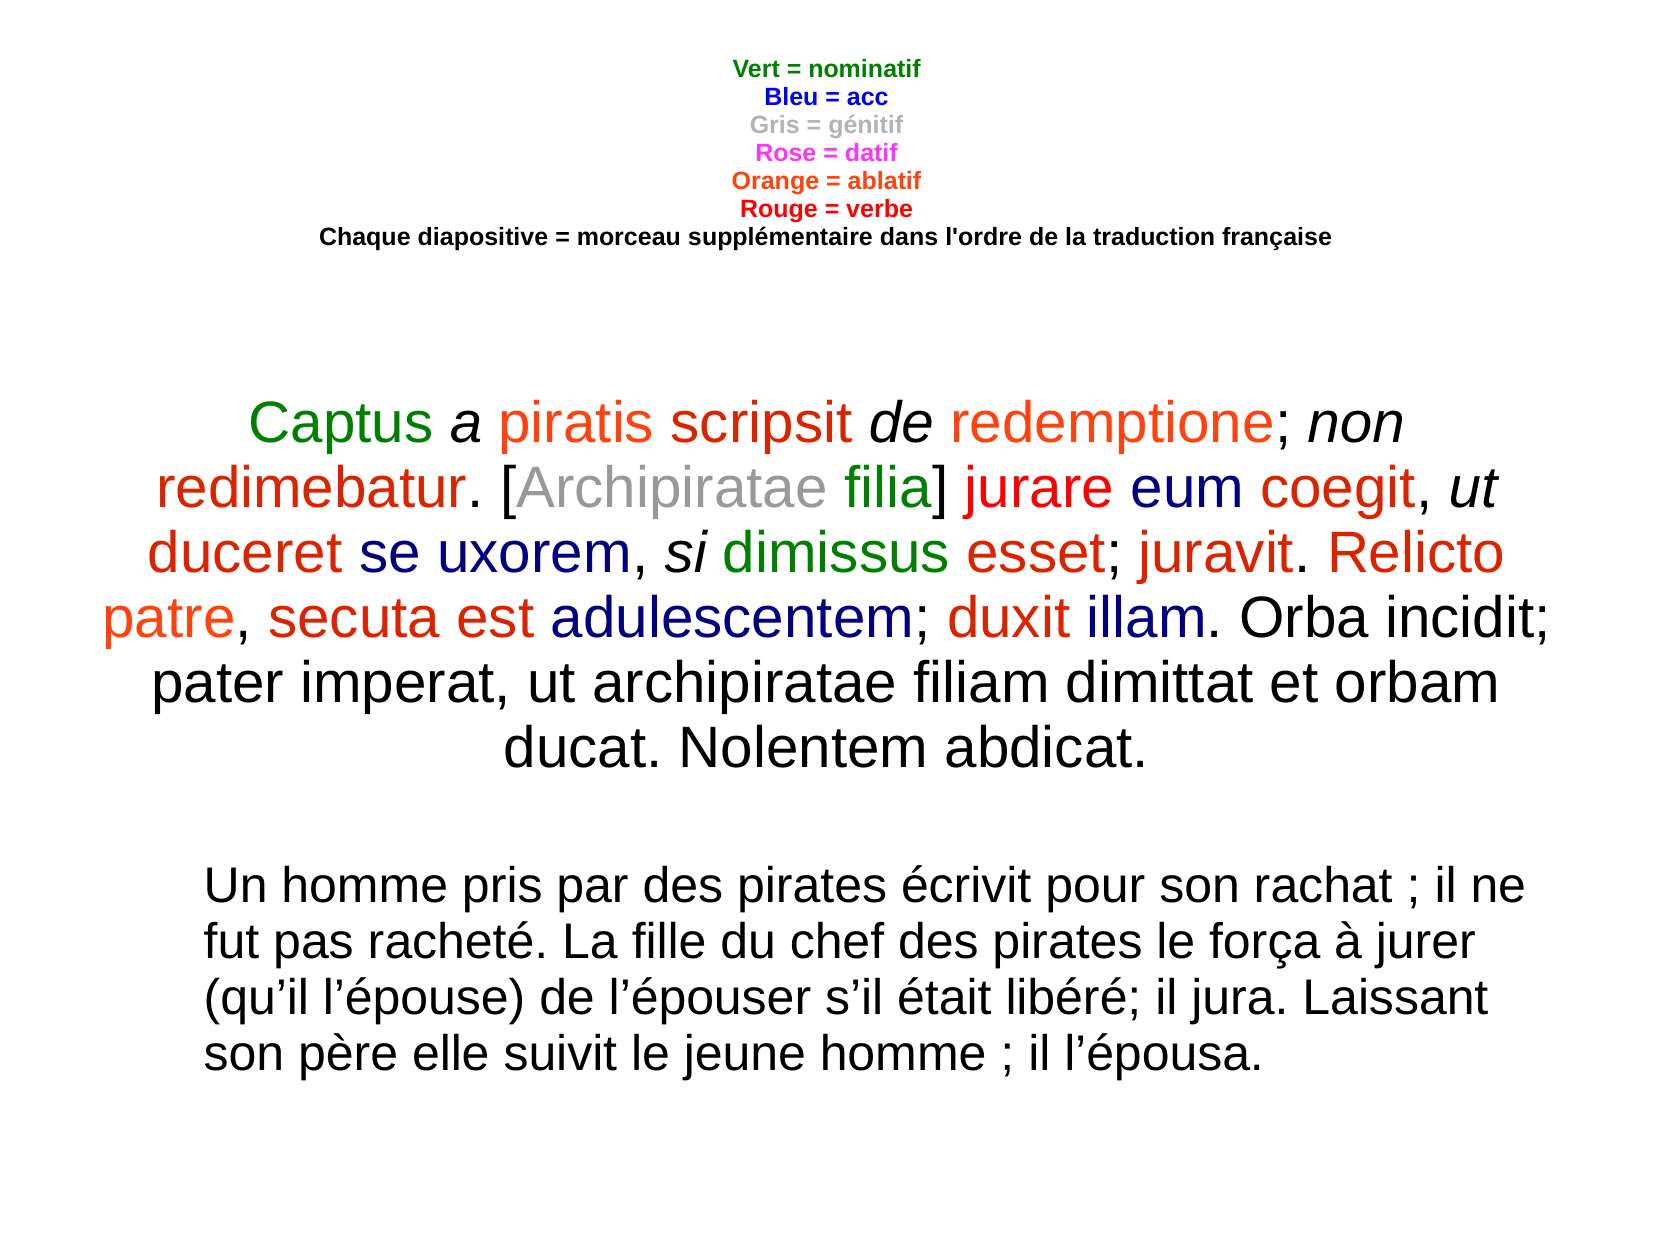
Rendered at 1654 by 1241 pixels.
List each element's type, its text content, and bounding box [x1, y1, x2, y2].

title Vert = nominatif Bleu = acc Gris = génitif Rose = datif Orange = ablatif Rouge = verbe Chaque diapositive = morceau supplémentaire dans l'ordre de la traduction française [82, 49, 1571, 257]
subtitle Captus a piratis scripsit de redemptione; non redimebatur. [Archipiratae filia] jurare eum coegit, ut duceret se uxorem, si dimissus esset; juravit. Relicto patre, secuta est adulescentem; duxit illam. Orba incidit; pater imperat, ut archipiratae filiam dimittat et orbam ducat. Nolentem abdicat. [82, 318, 1571, 851]
text_box Un homme pris par des pirates écrivit pour son rachat ; il ne fut pas racheté. La fille du chef des pirates le força à jurer (qu’il l’épouse) de l’épouser s’il était libéré; il jura. Laissant son père elle suivit le jeune homme ; il l’épousa. [188, 850, 1571, 1089]
